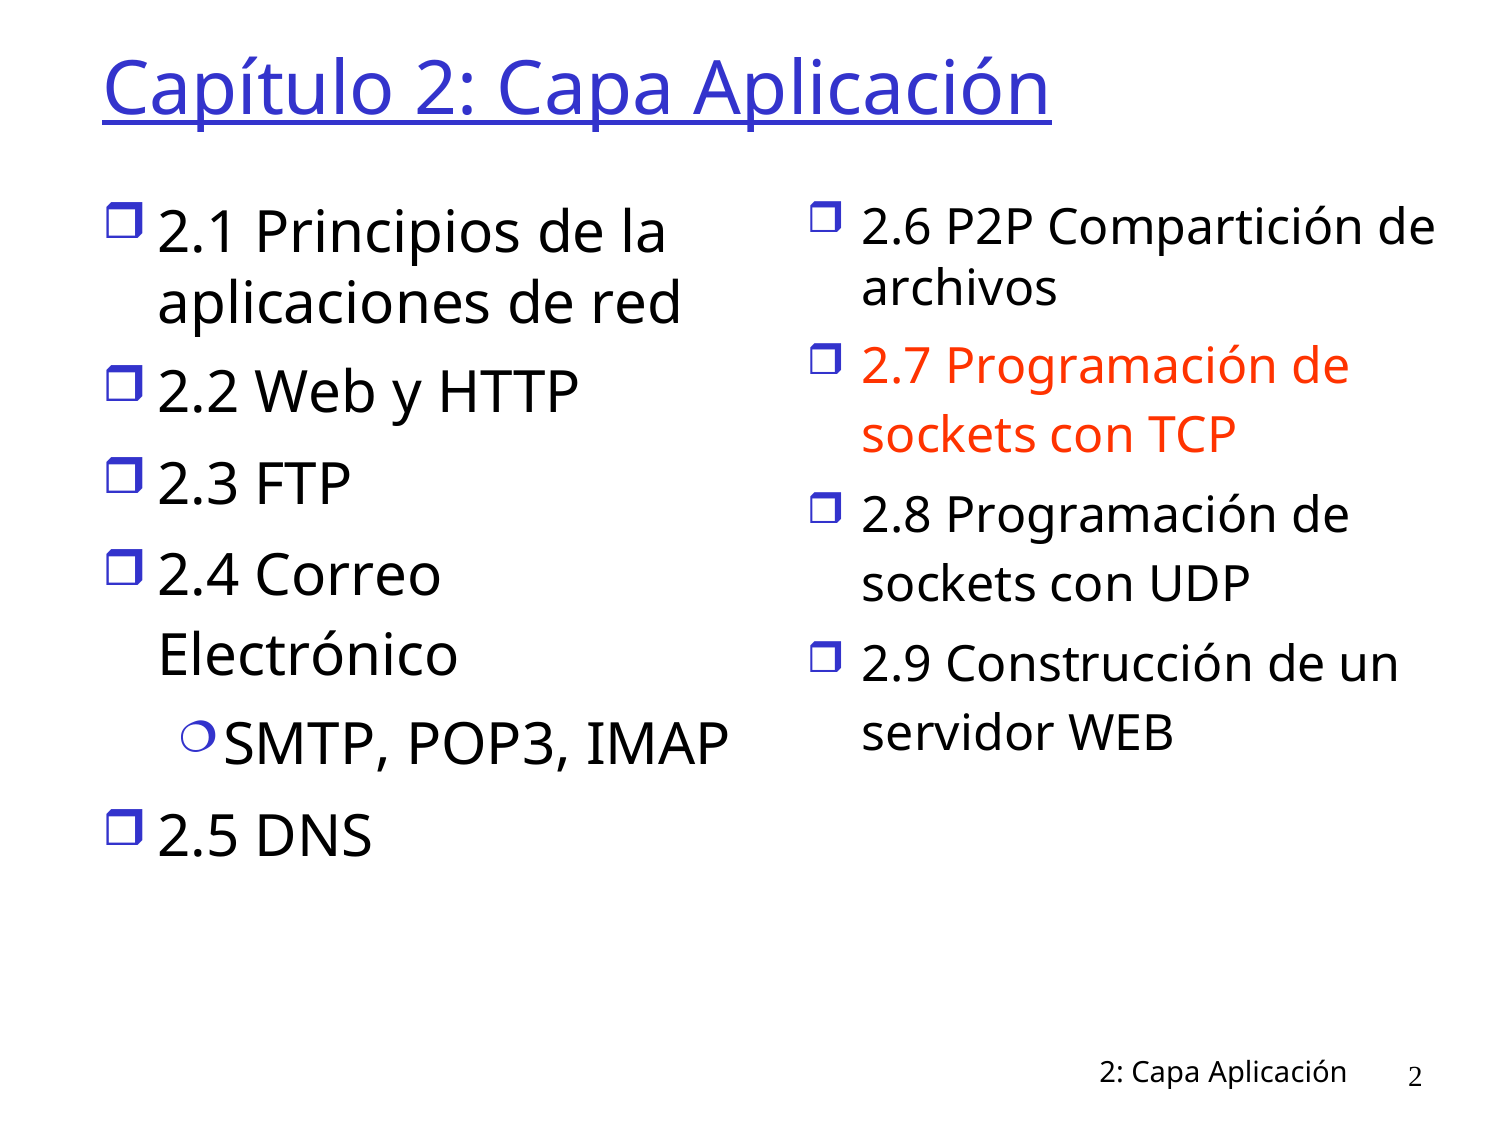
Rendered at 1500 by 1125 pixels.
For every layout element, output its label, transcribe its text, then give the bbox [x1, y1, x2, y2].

list 2.6 P2P Compartición de archivos 2.7 Programación de sockets con TCP 2.8 Programación de sockets con UDP 2.9 Construcción de un servidor WEB [792, 187, 1463, 1066]
title Capítulo 2: Capa Aplicación [87, 15, 1463, 158]
list 2.1 Principios de la aplicaciones de red 2.2 Web y HTTP 2.3 FTP 2.4 Correo Electrónico SMTP, POP3, IMAP 2.5 DNS [87, 187, 759, 1066]
